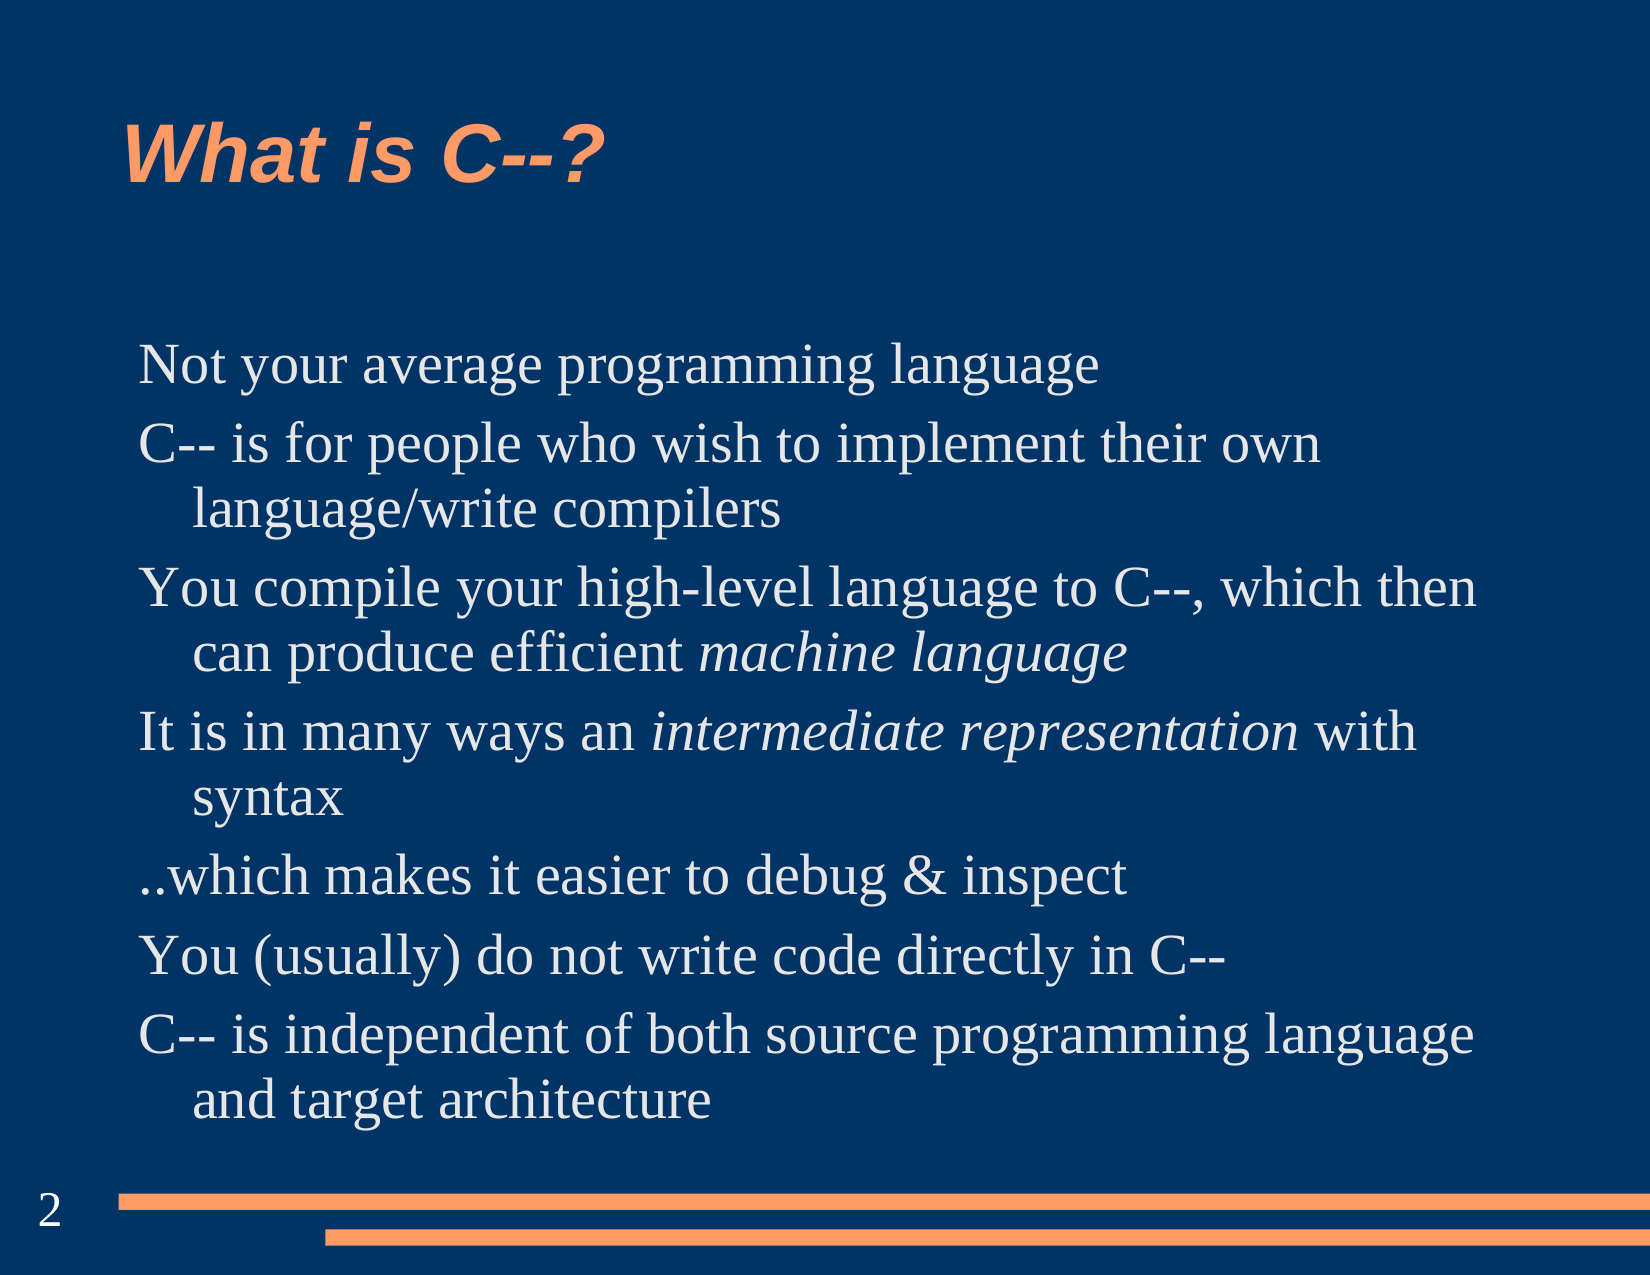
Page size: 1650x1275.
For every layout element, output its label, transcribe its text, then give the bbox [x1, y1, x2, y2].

title What is C--? [121, 47, 1531, 261]
list Not your average programming language C-- is for people who wish to implement their own language/write compilers You compile your high-level language to C--, which then can produce efficient machine language It is in many ways an intermediate representation with syntax ..which makes it easier to debug & inspect You (usually) do not write code directly in C-- C-- is independent of both source programming language and target architecture [121, 331, 1558, 1164]
text_box [37, 1200, 151, 1256]
text_box 2 [37, 1182, 113, 1238]
